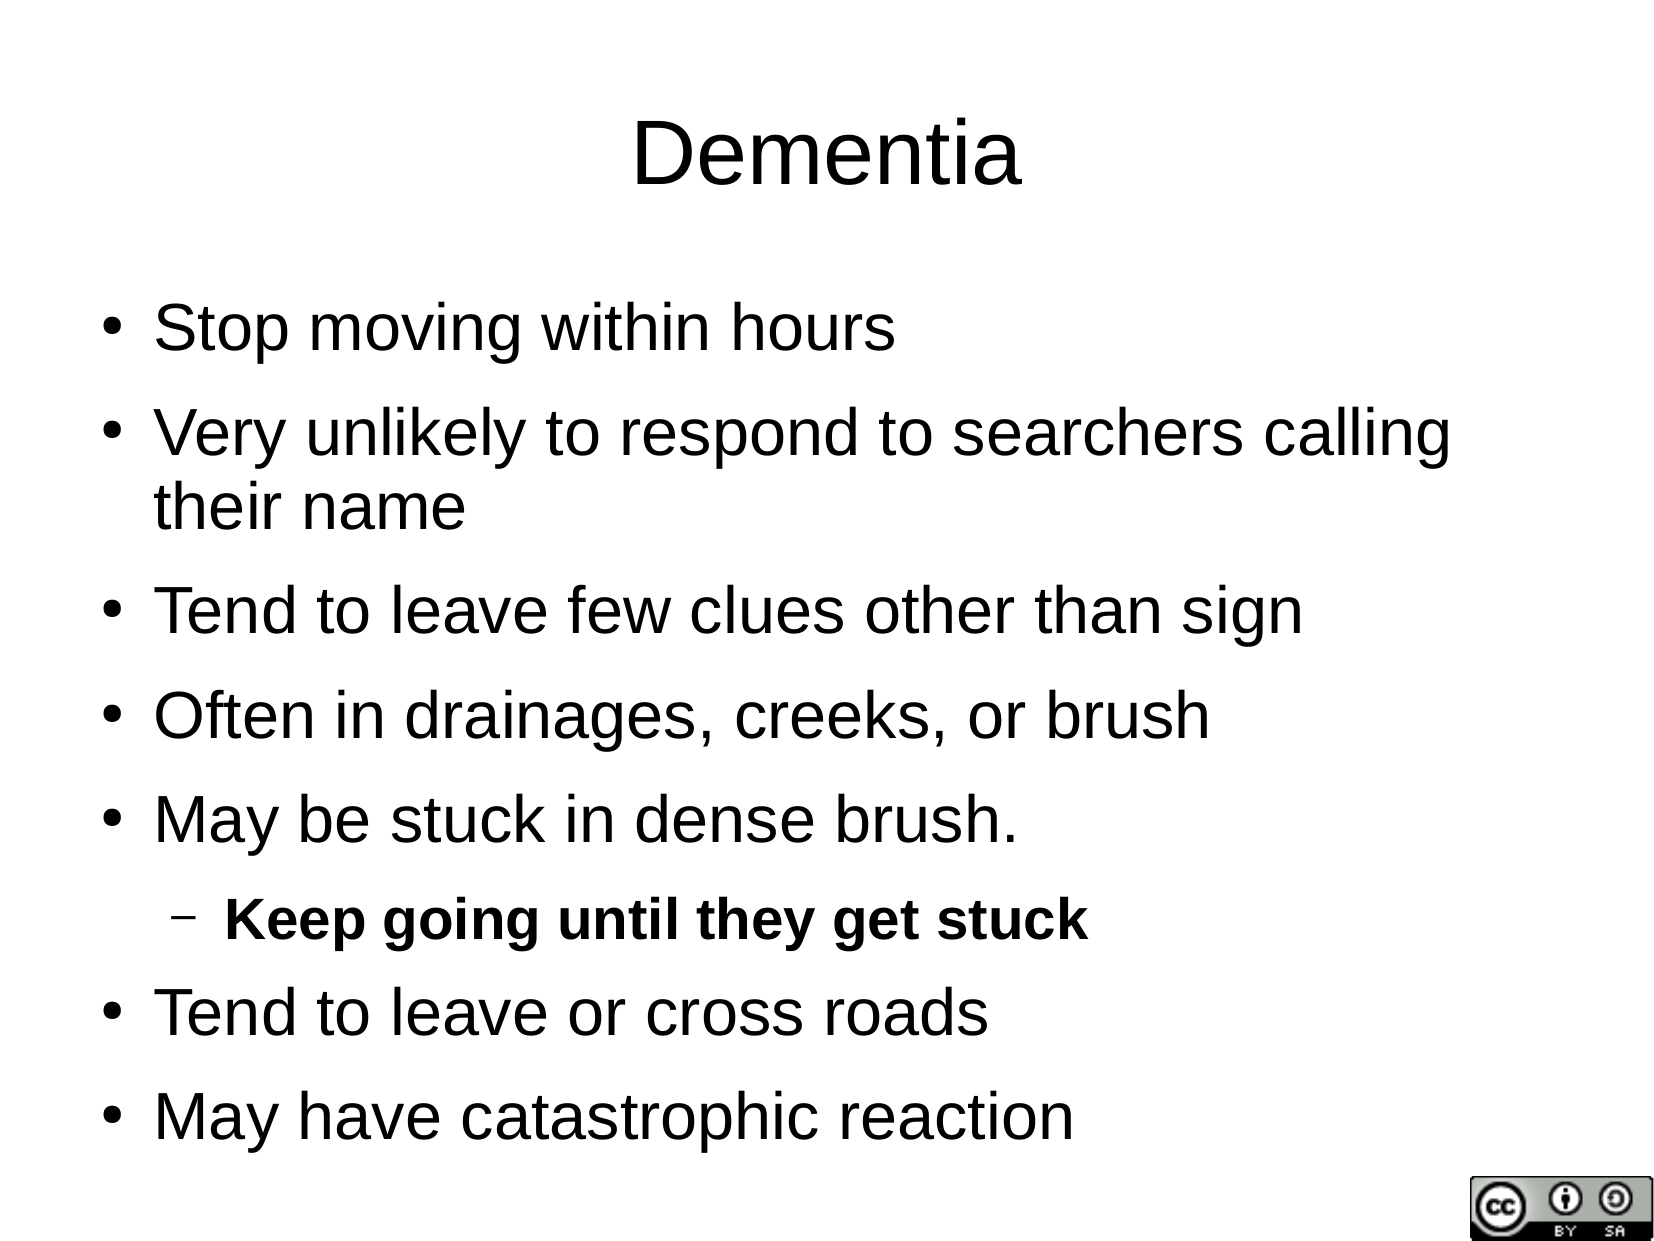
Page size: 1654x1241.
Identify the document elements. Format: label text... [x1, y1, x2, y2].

title Dementia [82, 49, 1571, 257]
picture [1470, 1176, 1654, 1241]
list Stop moving within hours Very unlikely to respond to searchers calling their name Tend to leave few clues other than sign Often in drainages, creeks, or brush May be stuck in dense brush. Keep going until they get stuck Tend to leave or cross roads May have catastrophic reaction [82, 290, 1571, 1113]
